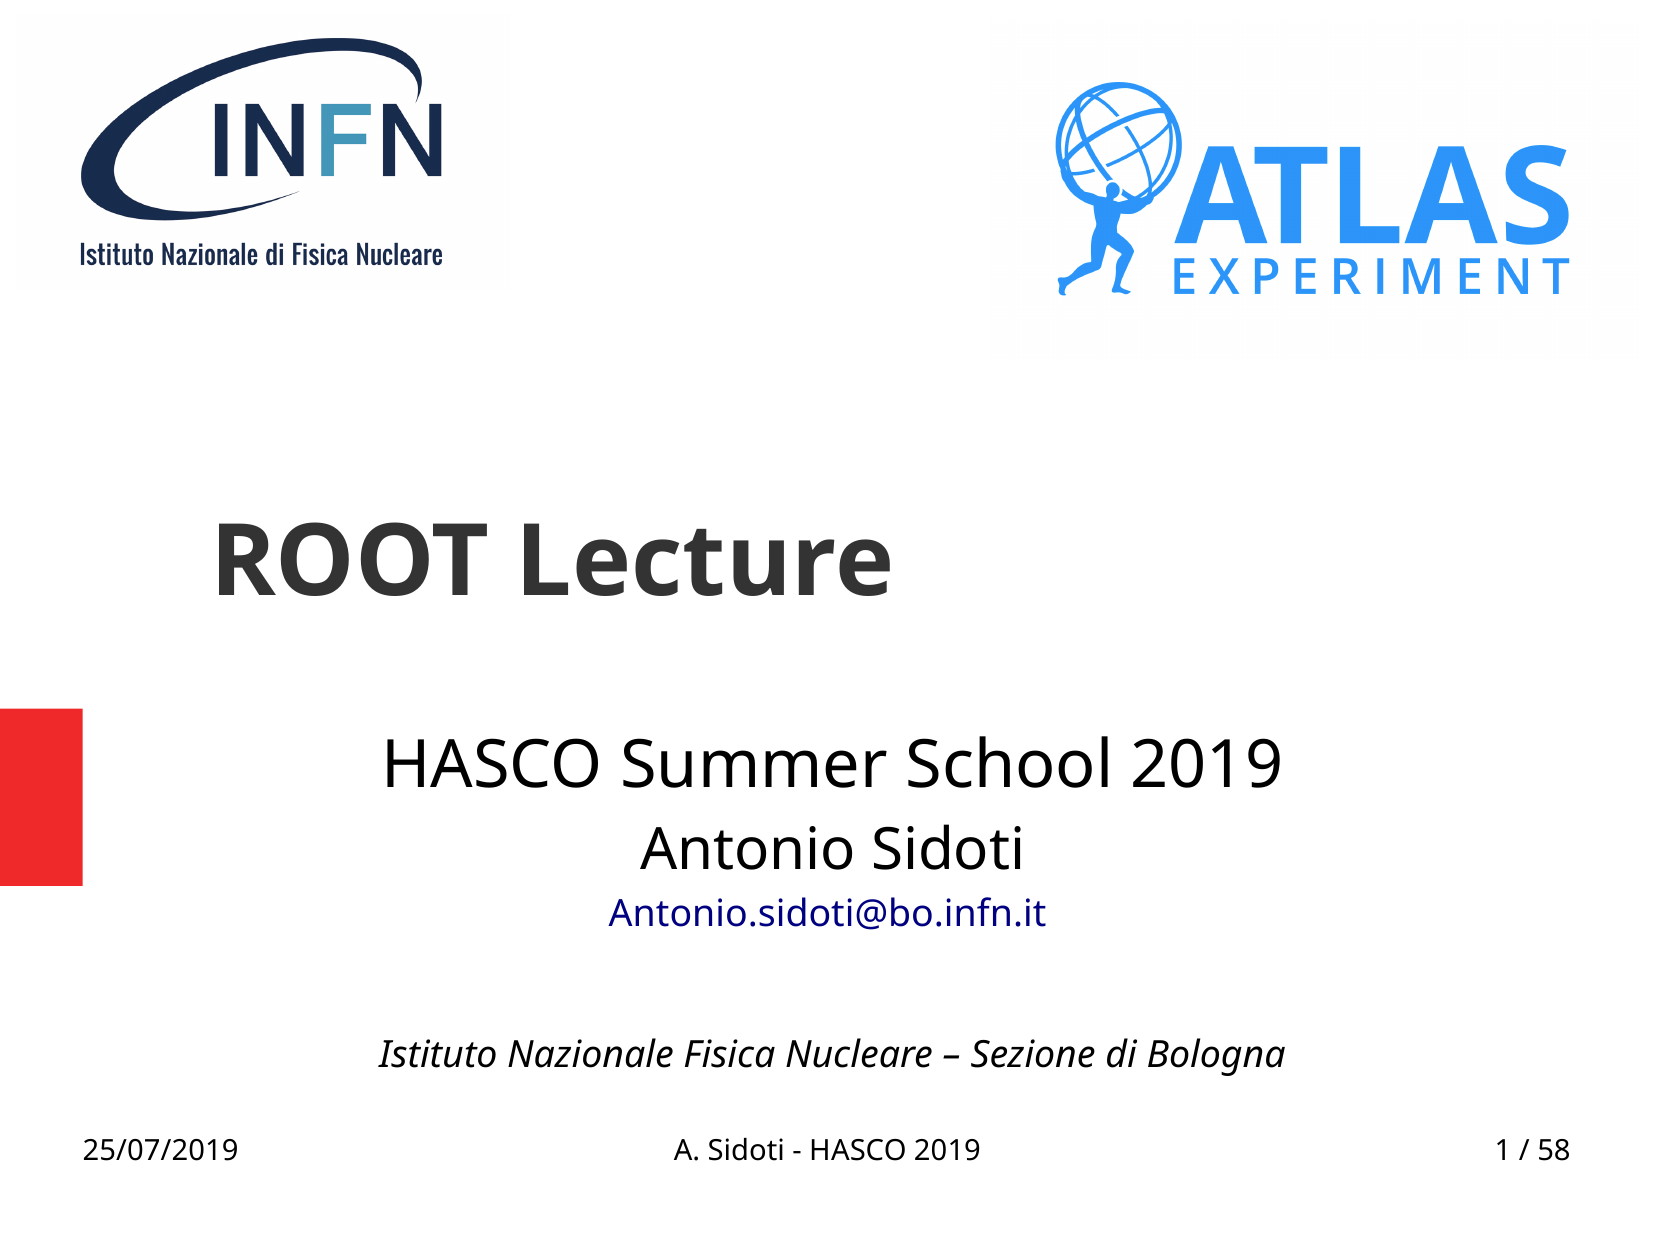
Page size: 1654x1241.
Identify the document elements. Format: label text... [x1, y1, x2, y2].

title ROOT Lecture [210, 420, 1616, 693]
picture [15, 14, 511, 290]
subtitle HASCO Summer School 2019 Antonio Sidoti Antonio.sidoti@bo.infn.it Istituto Nazionale Fisica Nucleare – Sezione di Bologna [129, 743, 1536, 1142]
picture [990, 18, 1640, 361]
